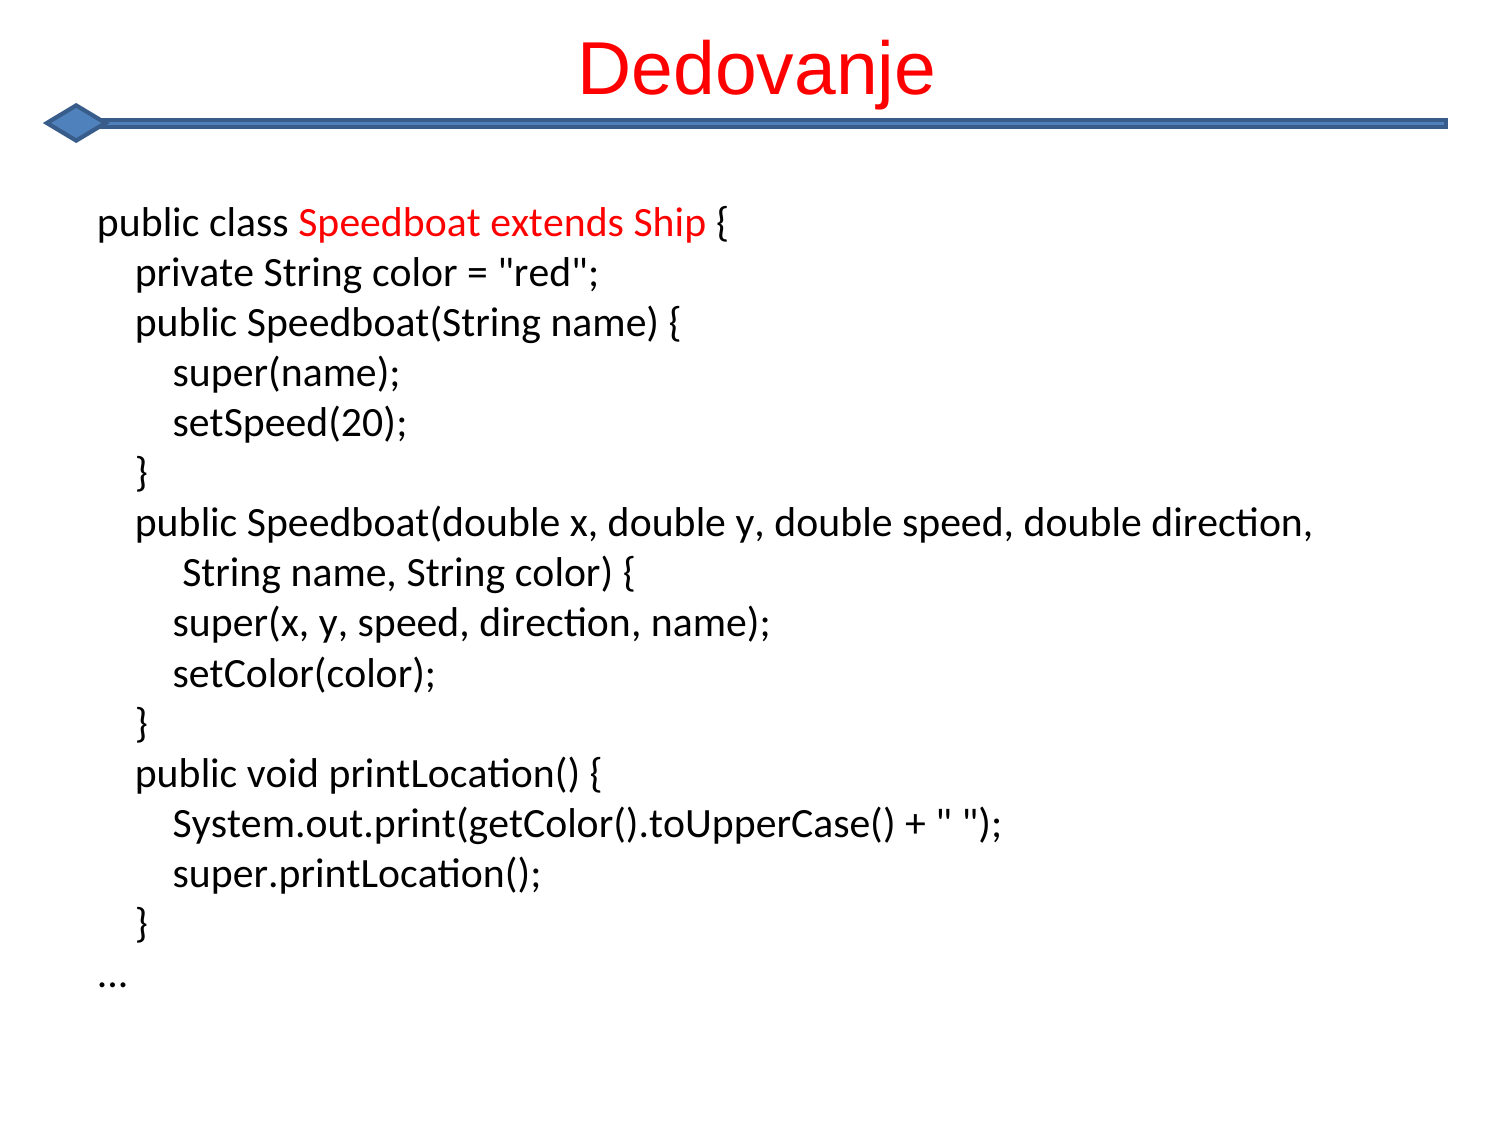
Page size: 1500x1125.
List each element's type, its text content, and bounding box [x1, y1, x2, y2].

title Dedovanje [82, 0, 1433, 129]
text_box public class Speedboat extends Ship { private String color = "red"; public Speedboat(String name) { super(name); setSpeed(20); } public Speedboat(double x, double y, double speed, double direction, String name, String color) { super(x, y, speed, direction, name); setColor(color); } public void printLocation() { System.out.print(getColor().toUpperCase() + " "); super.printLocation(); } ... [82, 187, 1407, 1004]
